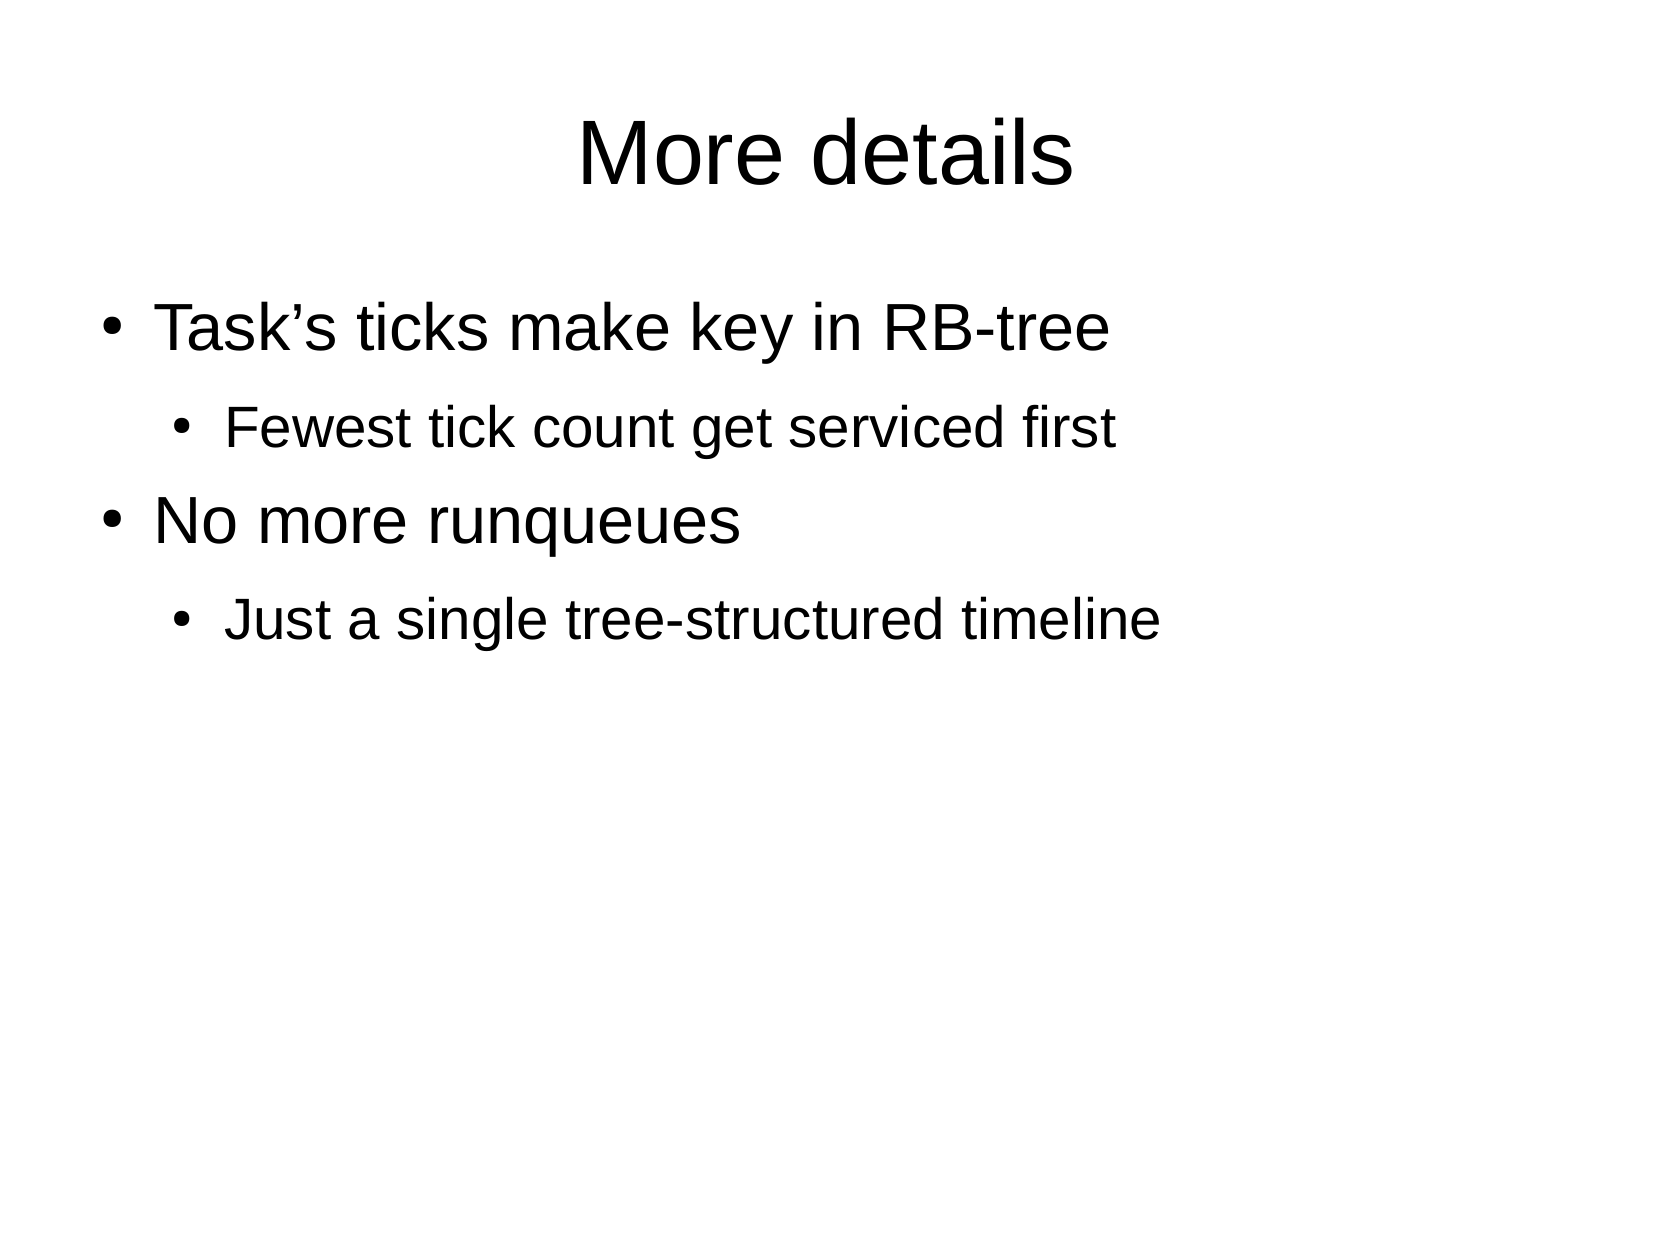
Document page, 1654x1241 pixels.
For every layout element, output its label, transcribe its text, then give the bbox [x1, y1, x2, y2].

title More details [82, 49, 1571, 257]
list Task’s ticks make key in RB-tree Fewest tick count get serviced first No more runqueues Just a single tree-structured timeline [82, 290, 1571, 1010]
